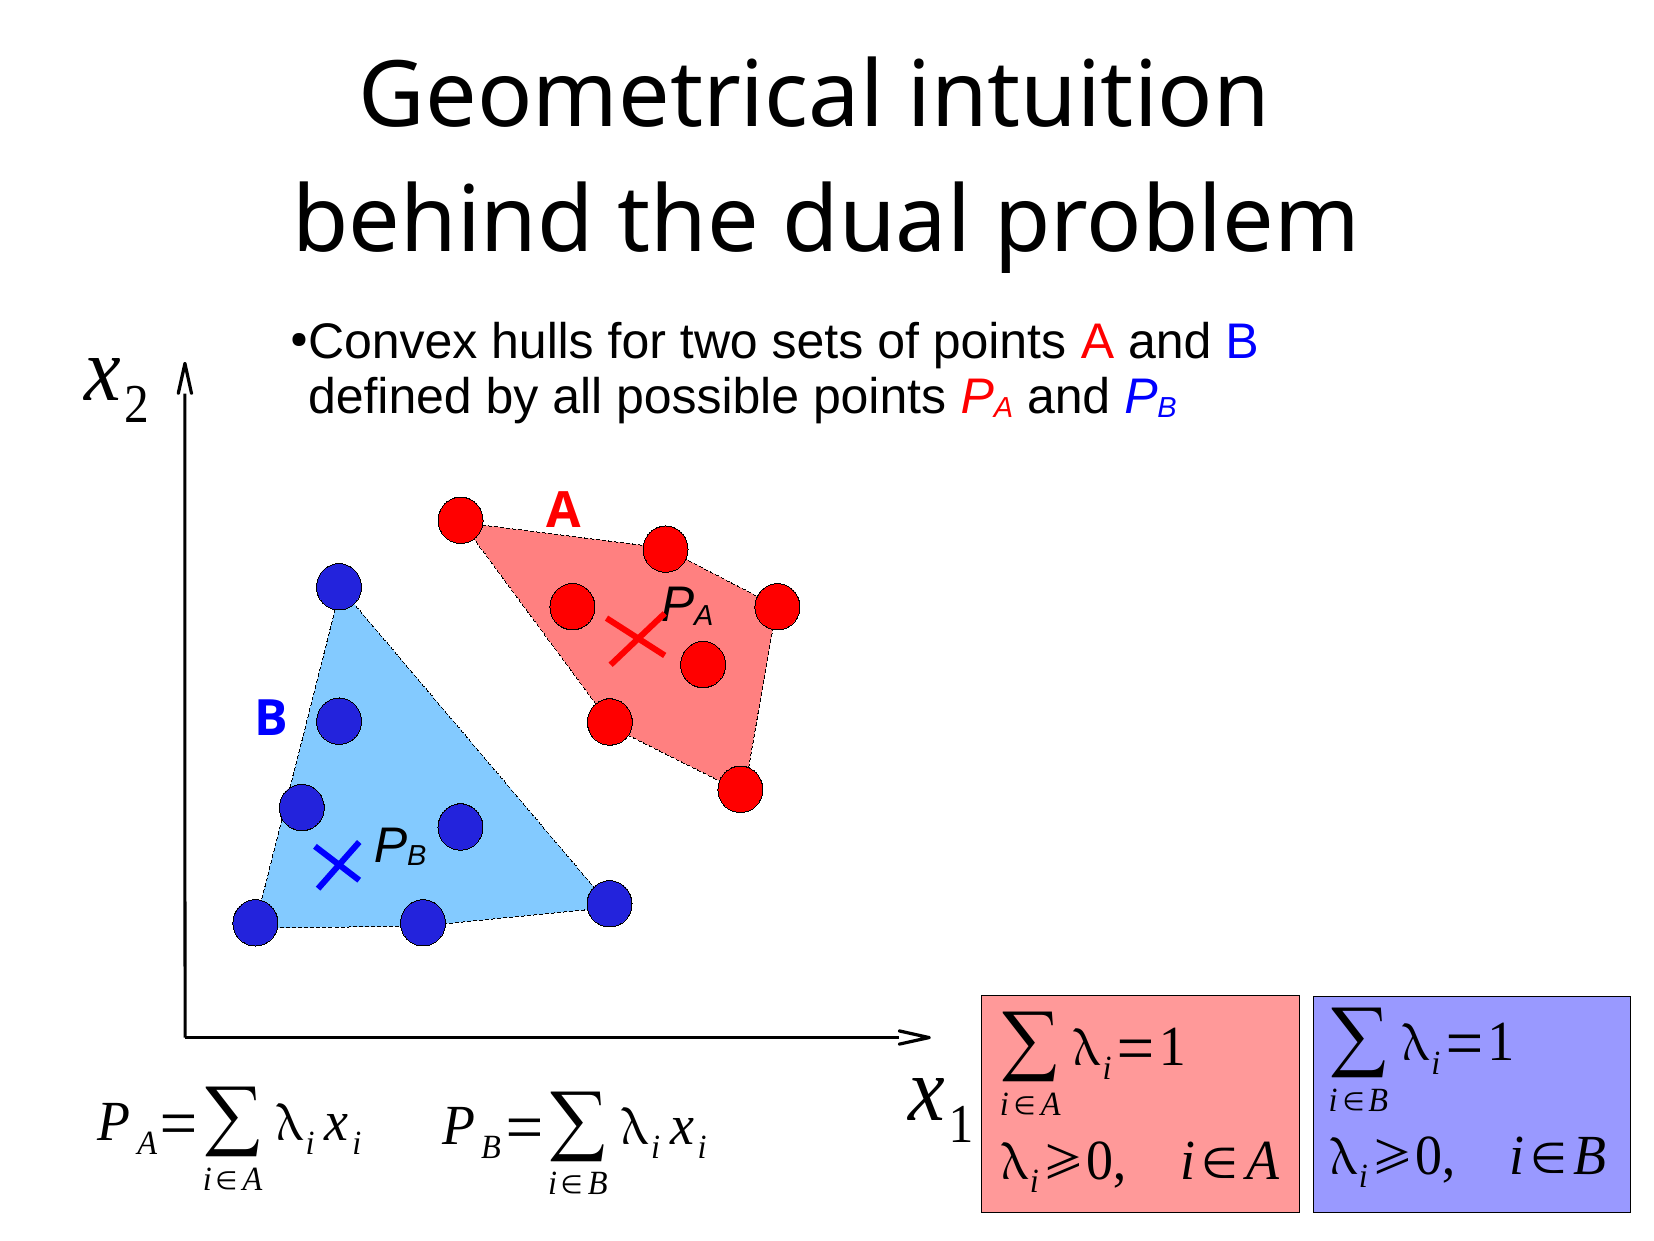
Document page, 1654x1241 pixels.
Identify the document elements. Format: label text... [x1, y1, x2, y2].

chart [1321, 1002, 1613, 1195]
text_box PA [646, 569, 729, 657]
title Geometrical intuition behind the dual problem [82, 49, 1571, 257]
text_box PB [359, 809, 442, 897]
chart [891, 1039, 982, 1156]
text_box [1313, 996, 1631, 1213]
text_box [232, 563, 633, 947]
chart [87, 1082, 367, 1199]
text_box [438, 497, 800, 813]
chart [992, 1007, 1286, 1200]
text_box Convex hulls for two sets of points A and B defined by all possible points PA and PB [275, 305, 1273, 449]
text_box PA [646, 648, 659, 657]
text_box [981, 995, 1300, 1213]
text_box A [531, 466, 589, 532]
chart [433, 1086, 712, 1203]
chart [66, 319, 160, 436]
text_box B [239, 674, 297, 740]
